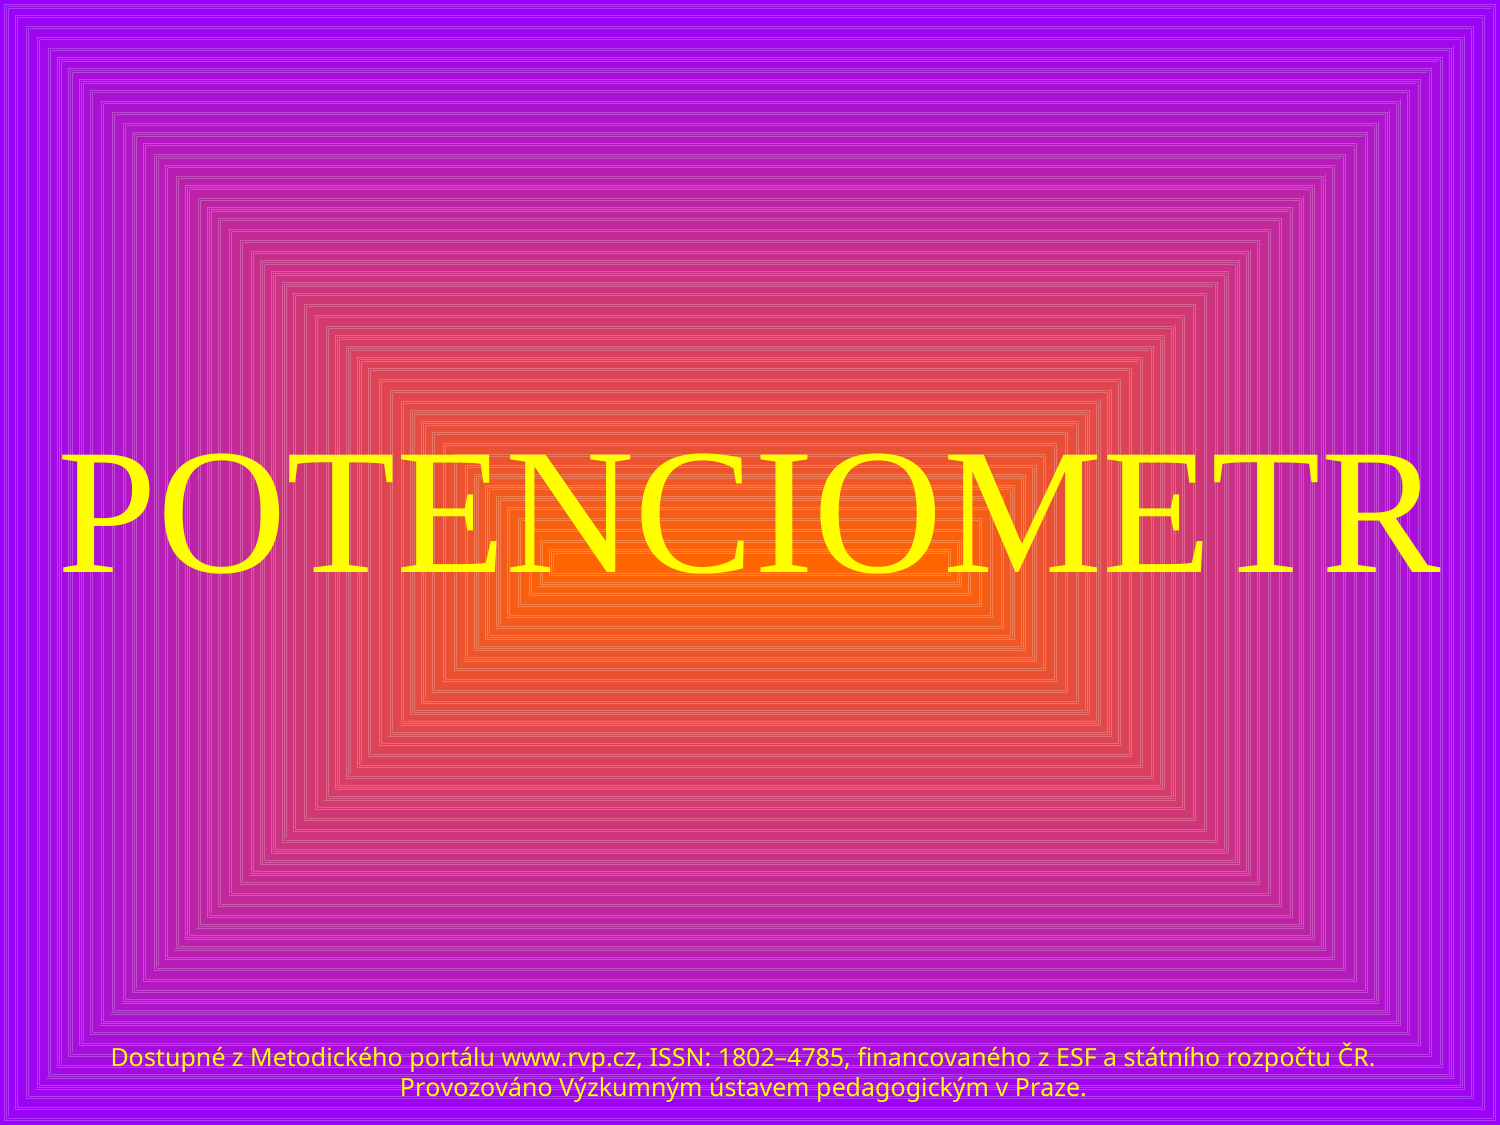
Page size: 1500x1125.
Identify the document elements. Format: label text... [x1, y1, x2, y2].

text_box POTENCIOMETR [0, 385, 1500, 616]
text_box Dostupné z Metodického portálu www.rvp.cz, ISSN: 1802–4785, financovaného z ESF a státního rozpočtu ČR. Provozováno Výzkumným ústavem pedagogickým v Praze. [35, 1041, 1454, 1102]
